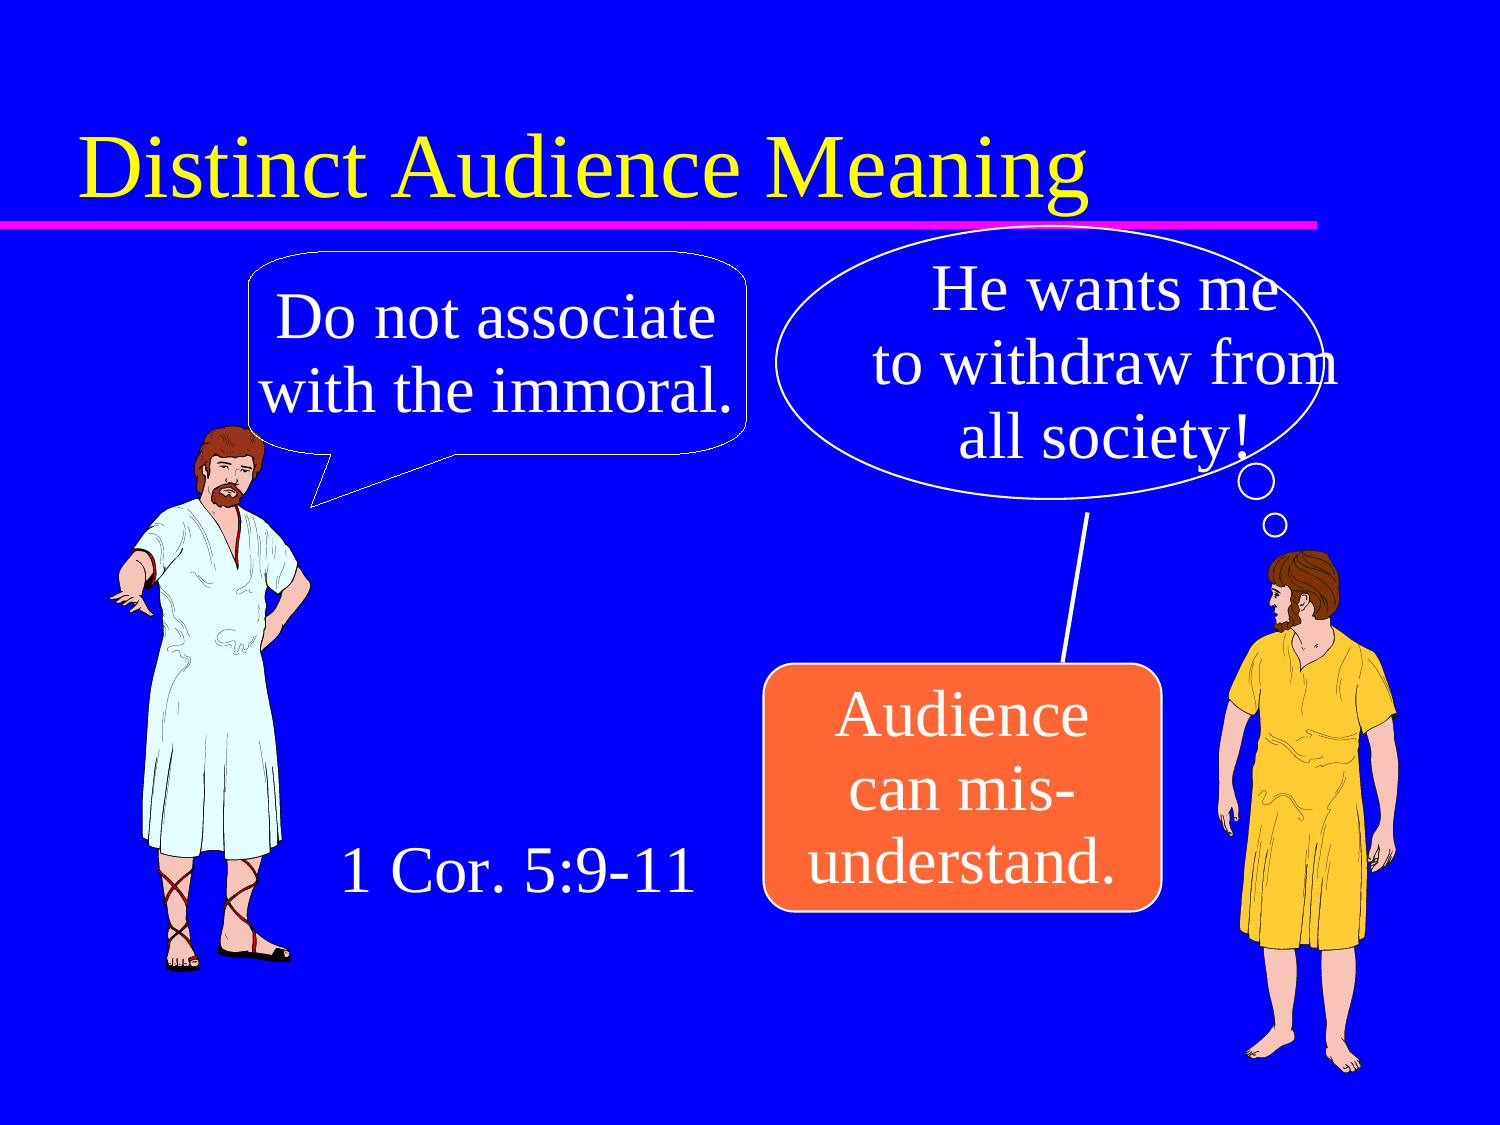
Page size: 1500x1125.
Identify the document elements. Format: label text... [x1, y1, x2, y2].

chart [1215, 549, 1401, 1083]
chart [108, 424, 313, 974]
text_box Audience can mis- understand. [763, 663, 1162, 912]
text_box Do not associate with the immoral. [248, 251, 747, 508]
text_box 1 Cor. 5:9-11 [324, 824, 775, 915]
text_box He wants me to withdraw from all society! [776, 226, 1325, 499]
title Distinct Audience Meaning [62, 43, 1338, 225]
